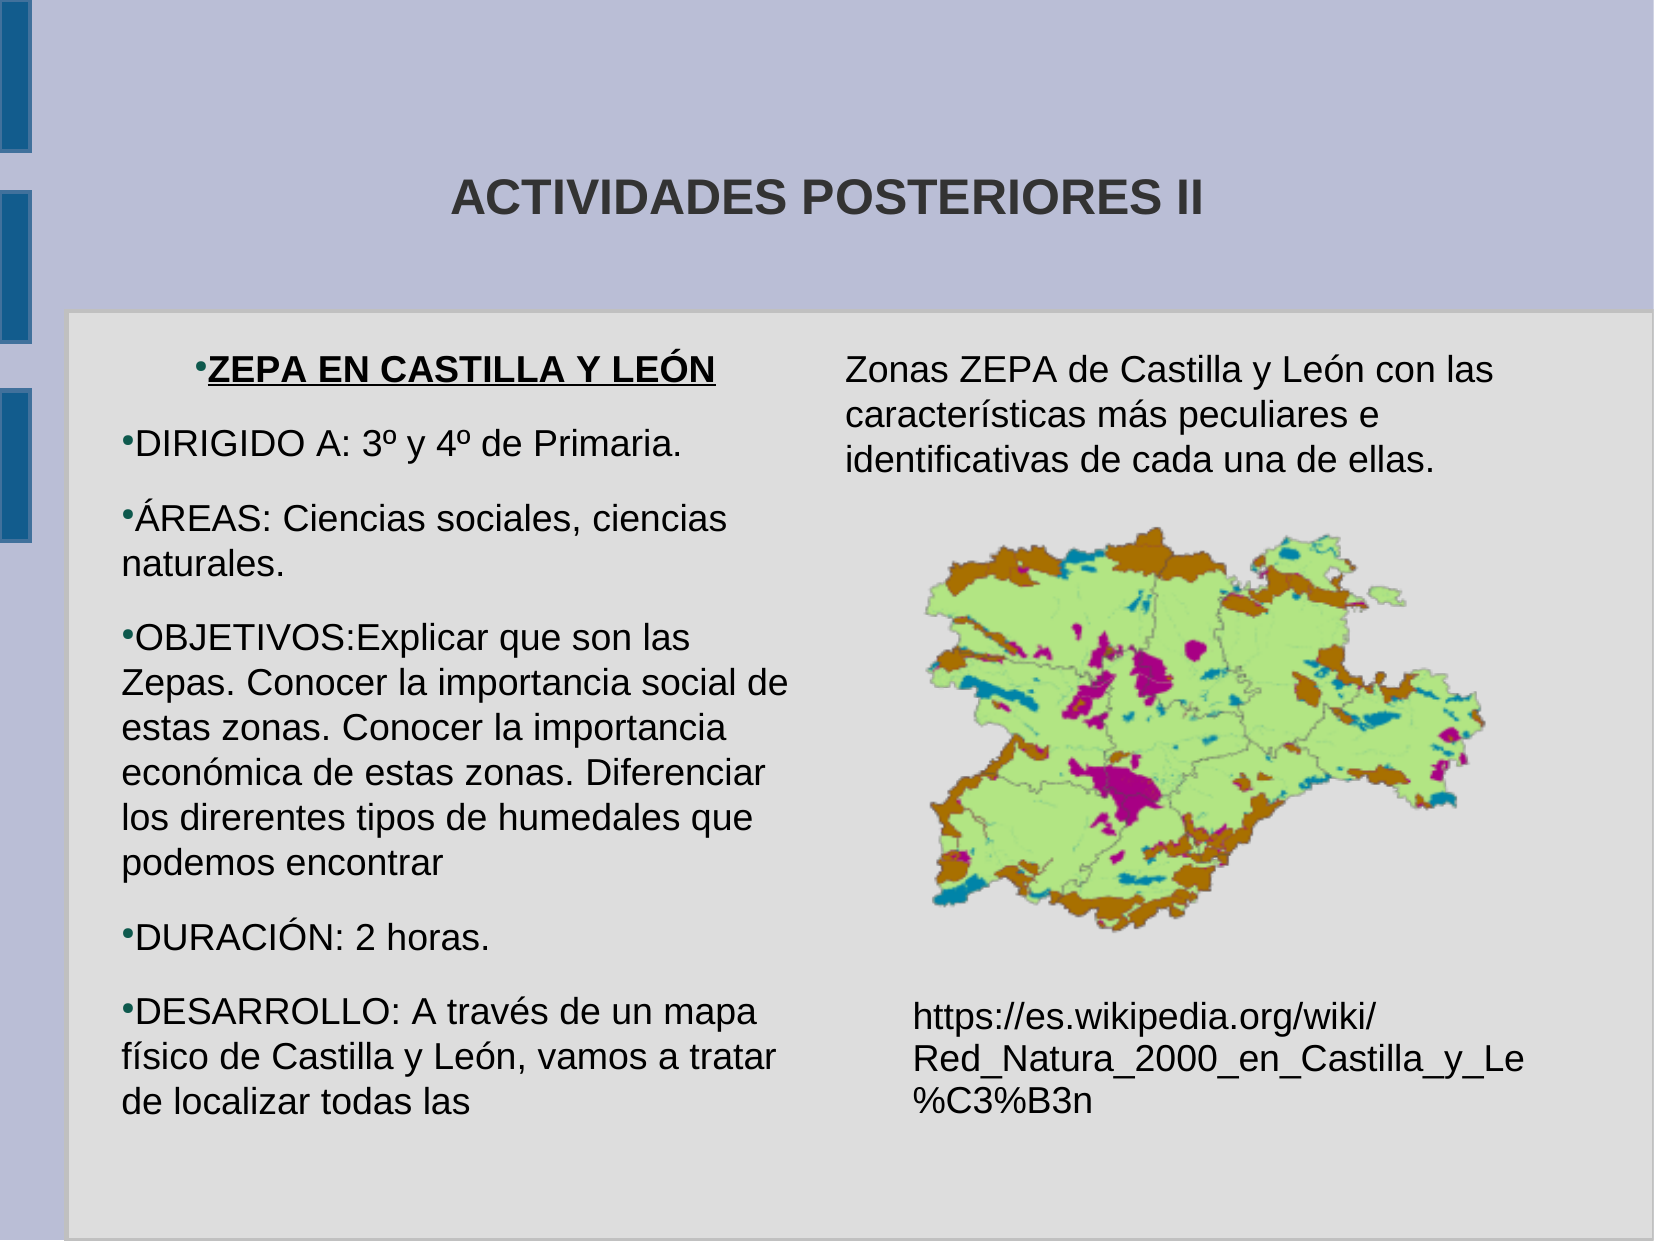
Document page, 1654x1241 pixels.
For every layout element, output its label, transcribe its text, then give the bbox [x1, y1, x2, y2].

list ZEPA EN CASTILLA Y LEÓN DIRIGIDO A: 3º y 4º de Primaria. ÁREAS: Ciencias sociales, ciencias naturales. OBJETIVOS:Explicar que son las Zepas. Conocer la importancia social de estas zonas. Conocer la importancia económica de estas zonas. Diferenciar los direrentes tipos de humedales que podemos encontrar DURACIÓN: 2 horas. DESARROLLO: A través de un mapa físico de Castilla y León, vamos a tratar de localizar todas las [121, 344, 811, 1127]
text_box https://es.wikipedia.org/wiki/Red_Natura_2000_en_Castilla_y_Le%C3%B3n [897, 987, 1616, 1087]
title ACTIVIDADES POSTERIORES II [121, 91, 1534, 299]
picture [909, 518, 1501, 945]
list Zonas ZEPA de Castilla y León con las características más peculiares e identificativas de cada una de ellas. [845, 344, 1535, 1127]
